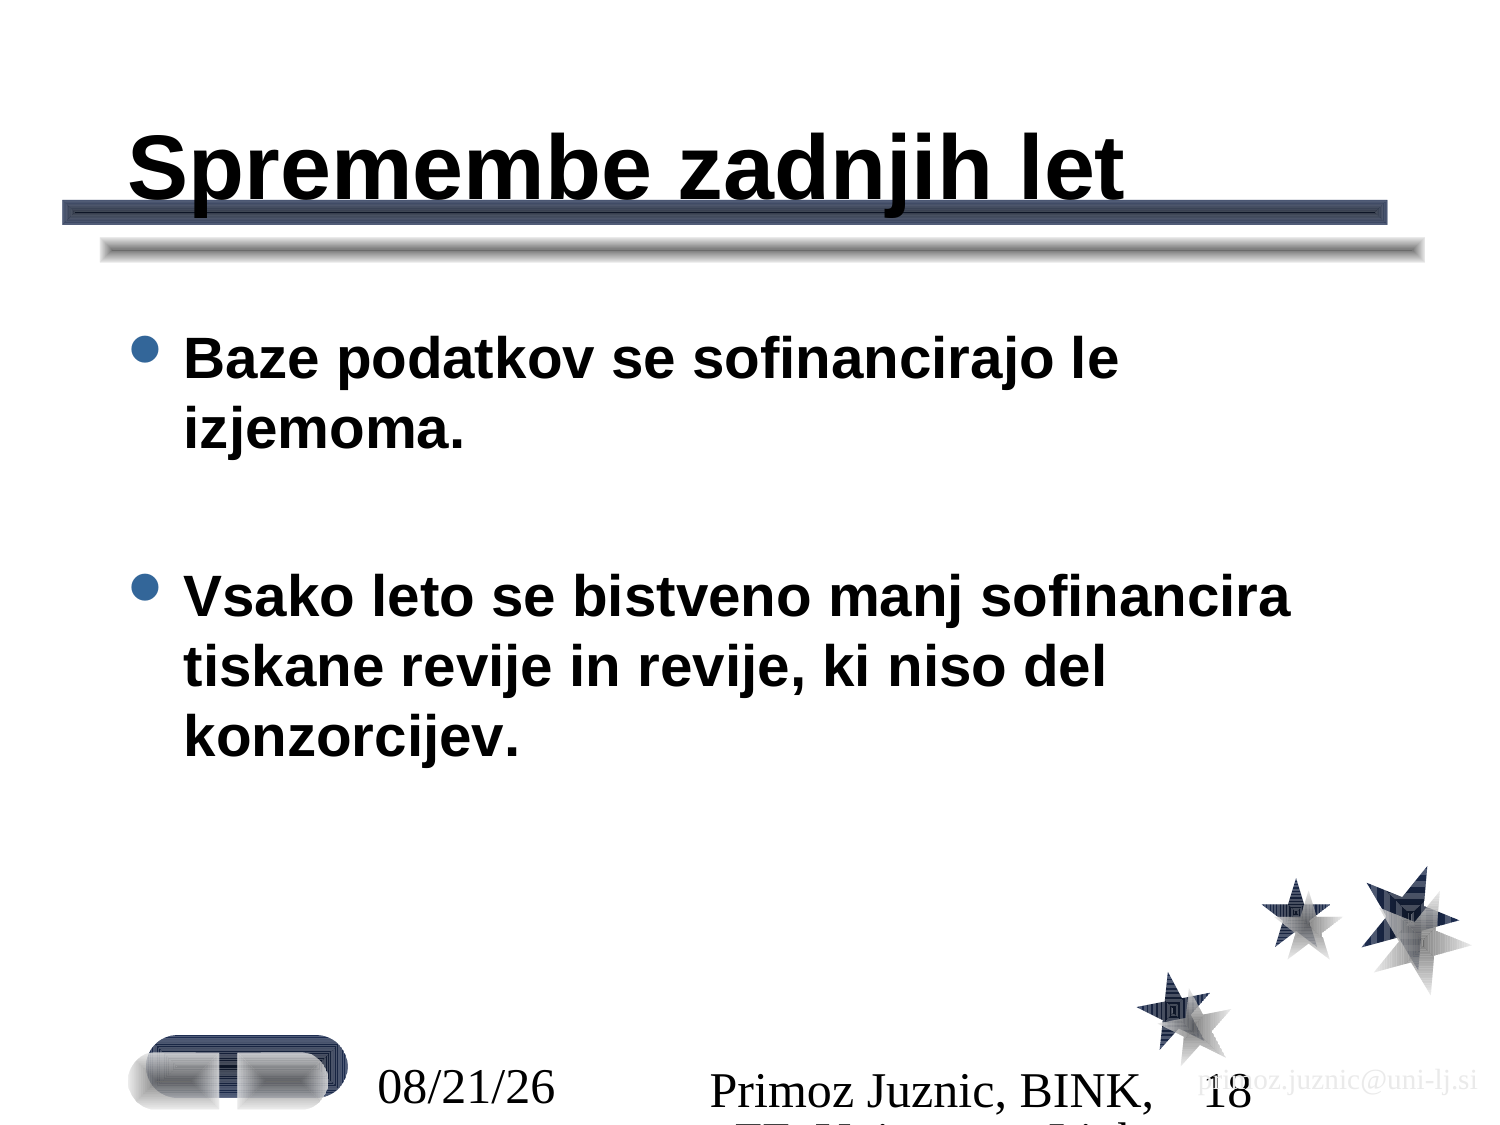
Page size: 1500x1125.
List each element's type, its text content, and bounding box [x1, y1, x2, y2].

list Baze podatkov se sofinancirajo le izjemoma. Vsako leto se bistveno manj sofinancira tiskane revije in revije, ki niso del konzorcijev. [112, 312, 1388, 988]
title Spremembe zadnjih let [112, 37, 1388, 225]
